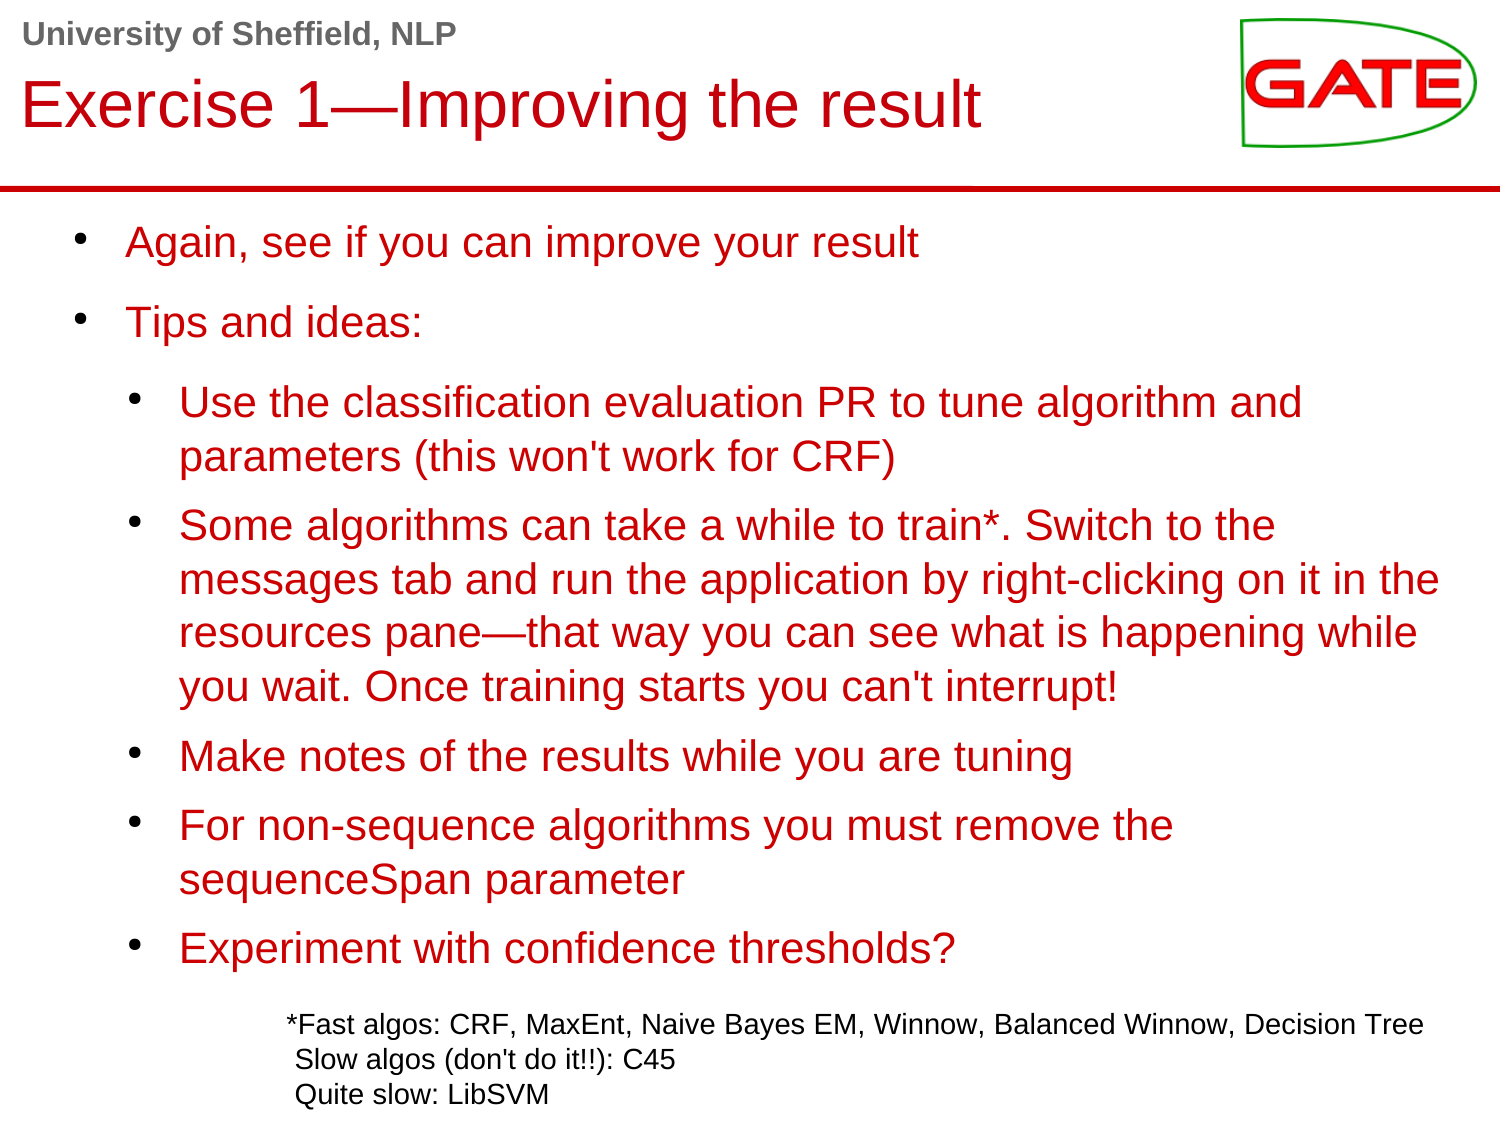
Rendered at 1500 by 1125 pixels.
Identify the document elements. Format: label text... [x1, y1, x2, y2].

list Again, see if you can improve your result Tips and ideas: Use the classification evaluation PR to tune algorithm and parameters (this won't work for CRF) Some algorithms can take a while to train*. Switch to the messages tab and run the application by right-clicking on it in the resources pane—that way you can see what is happening while you wait. Once training starts you can't interrupt! Make notes of the results while you are tuning For non-sequence algorithms you must remove the sequenceSpan parameter Experiment with confidence thresholds? [23, 212, 1477, 981]
picture [1240, 18, 1477, 148]
title Exercise 1—Improving the result [20, 45, 1240, 166]
text_box *Fast algos: CRF, MaxEnt, Naive Bayes EM, Winnow, Balanced Winnow, Decision Tree Slow algos (don't do it!!): C45 Quite slow: LibSVM [271, 998, 1471, 1125]
